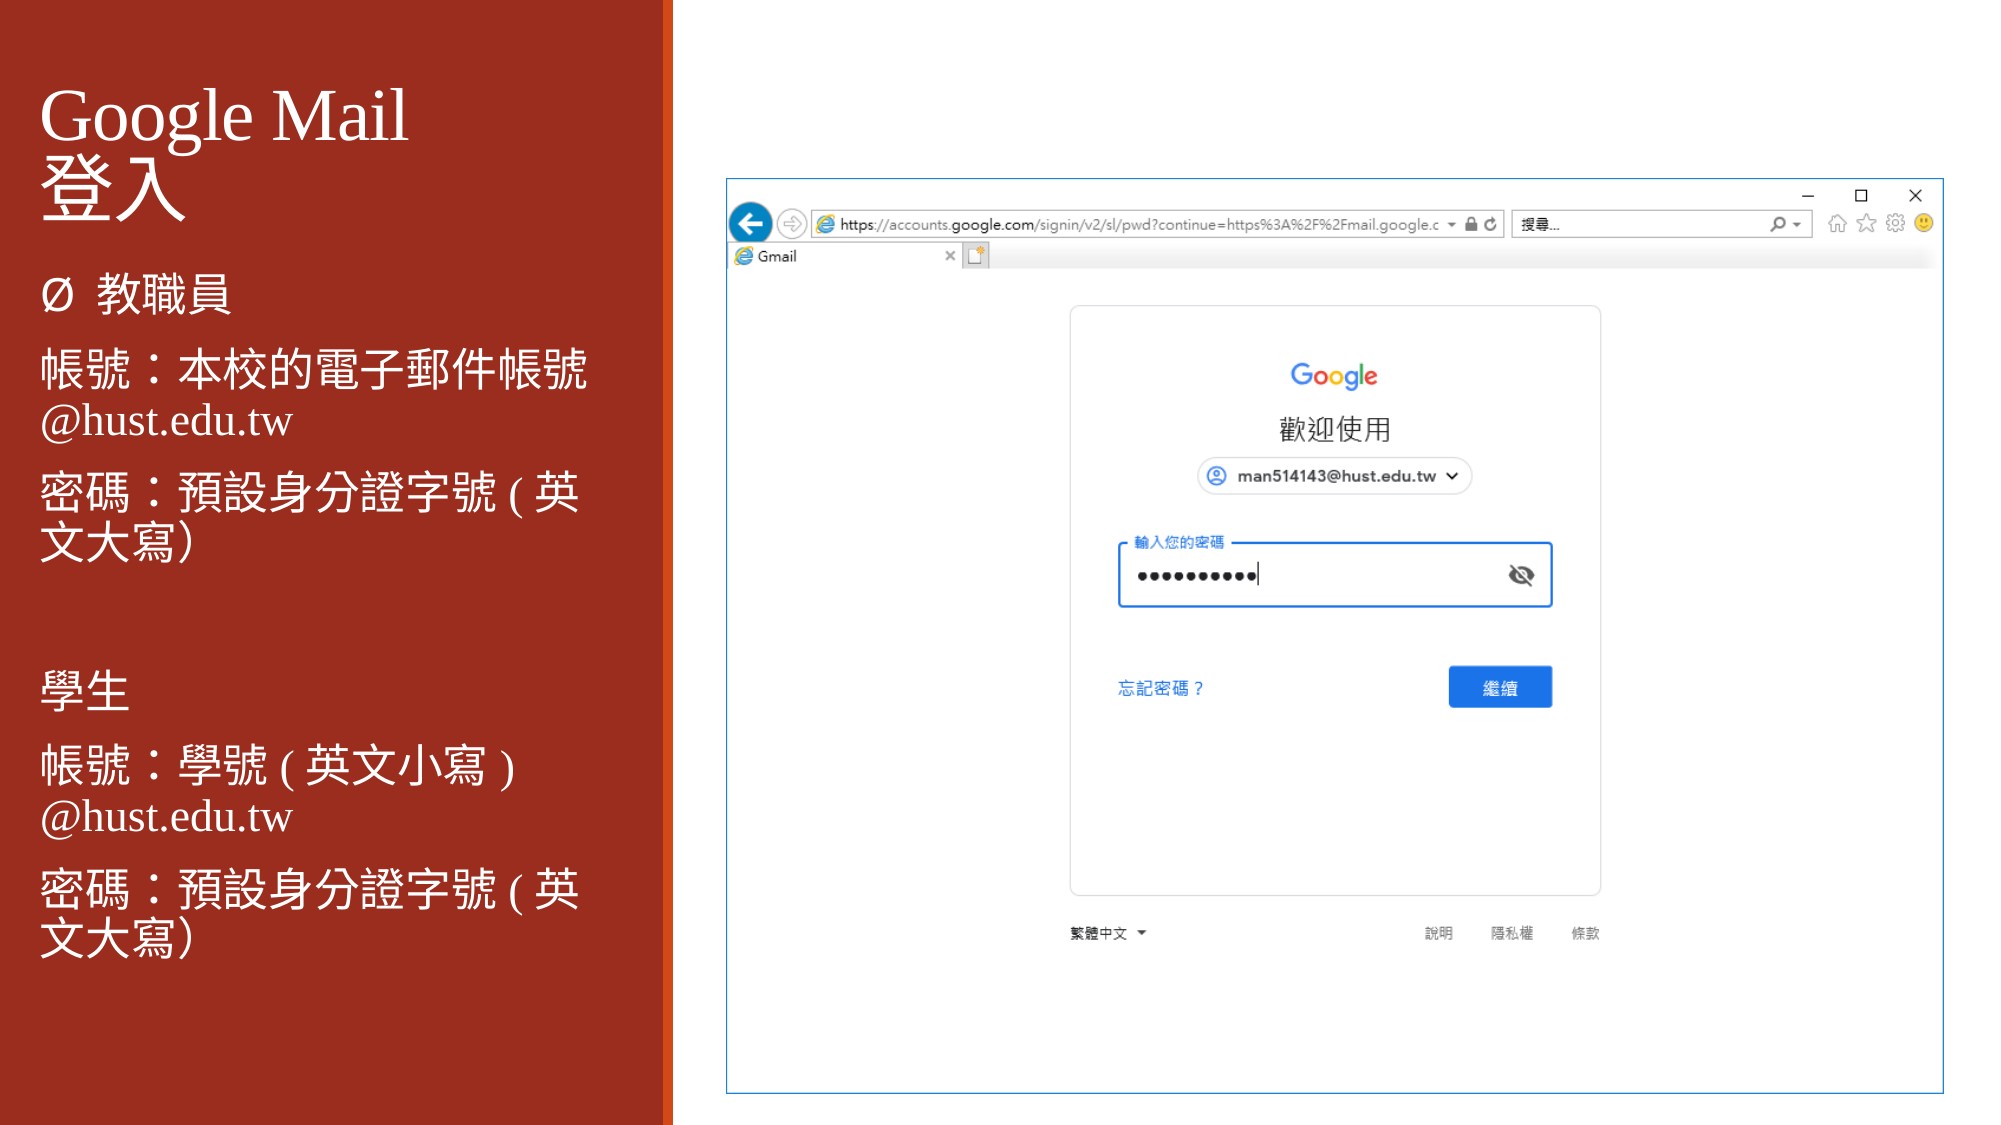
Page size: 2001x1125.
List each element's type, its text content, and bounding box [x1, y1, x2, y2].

list 教職員 帳號：本校的電子郵件帳號@hust.edu.tw 密碼：預設身分證字號(英文大寫） 學生 帳號：學號(英文小寫) @hust.edu.tw 密碼：預設身分證字號(英文大寫） [24, 264, 638, 1094]
title Google Mail 登入 [24, 42, 652, 240]
picture [726, 178, 1944, 1094]
